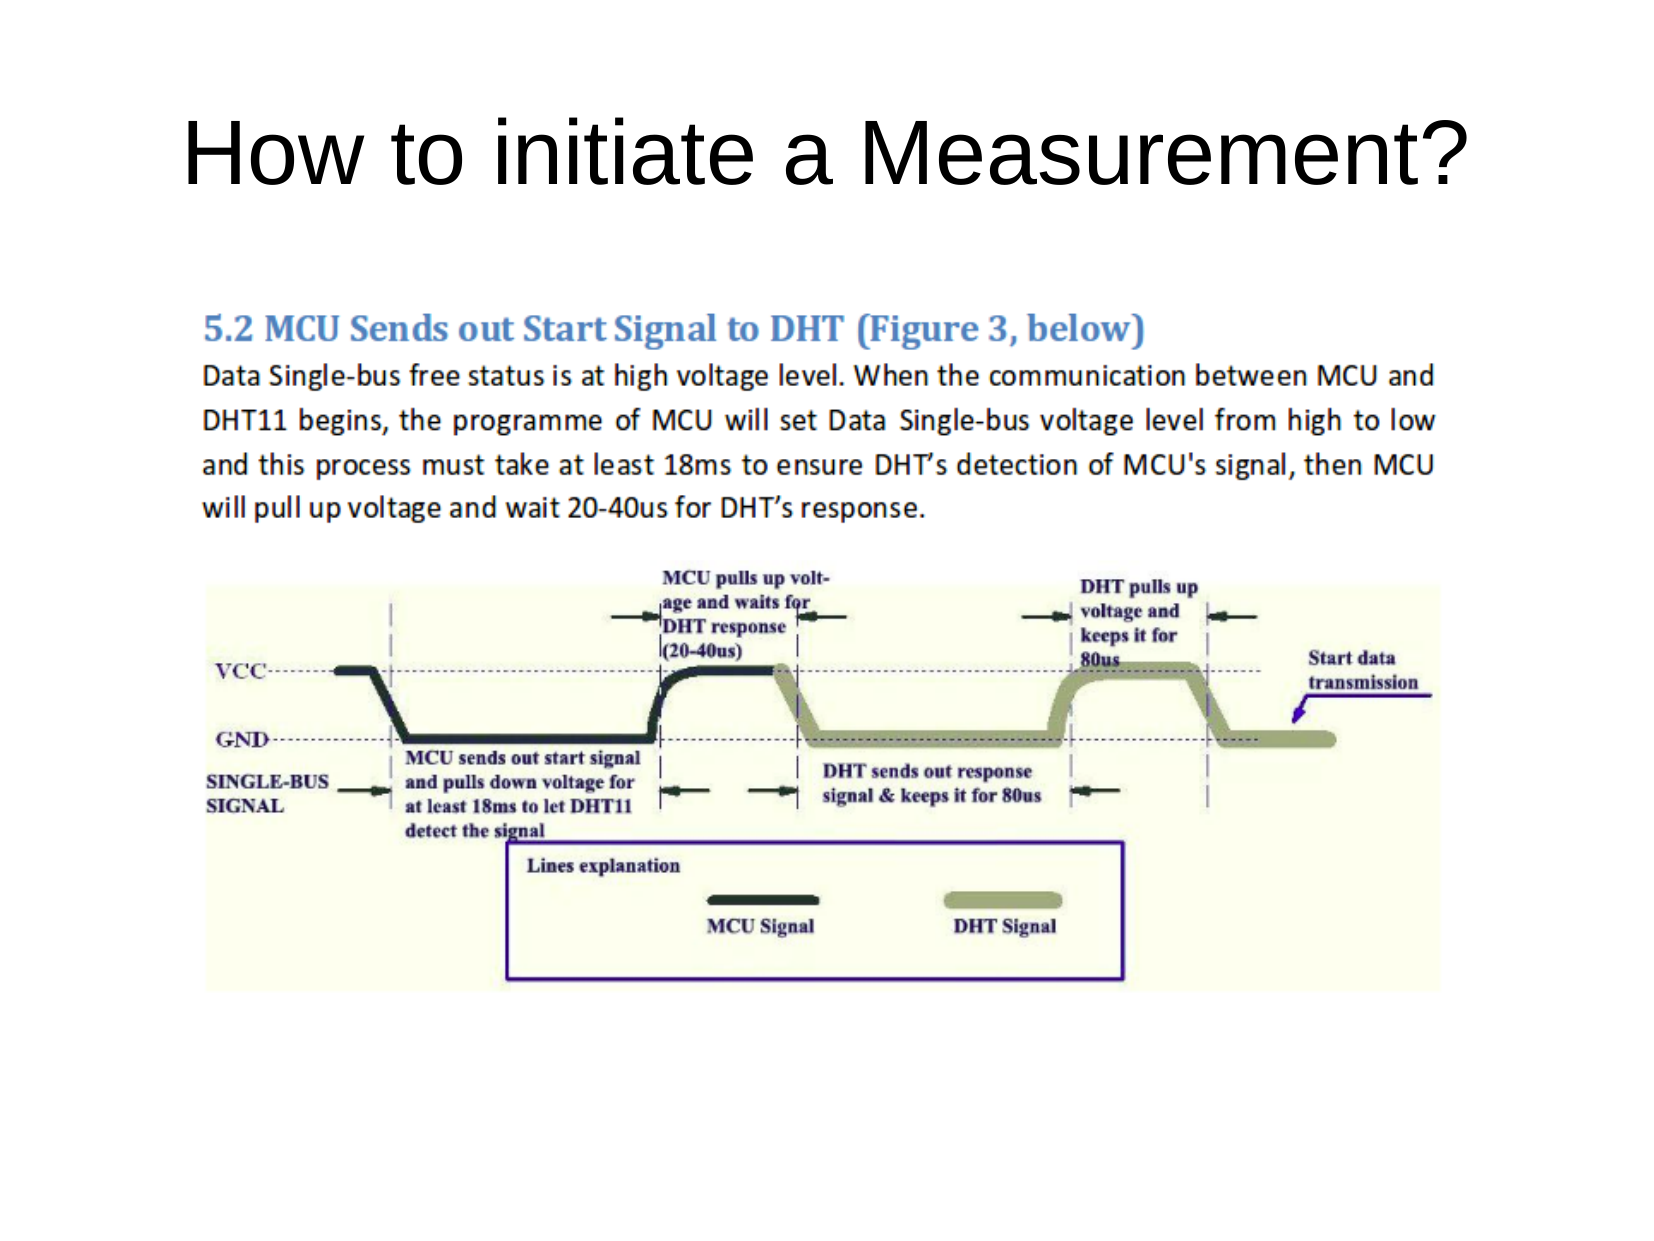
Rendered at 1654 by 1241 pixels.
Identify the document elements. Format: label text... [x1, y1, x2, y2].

picture [168, 290, 1486, 1010]
title How to initiate a Measurement? [82, 49, 1571, 257]
